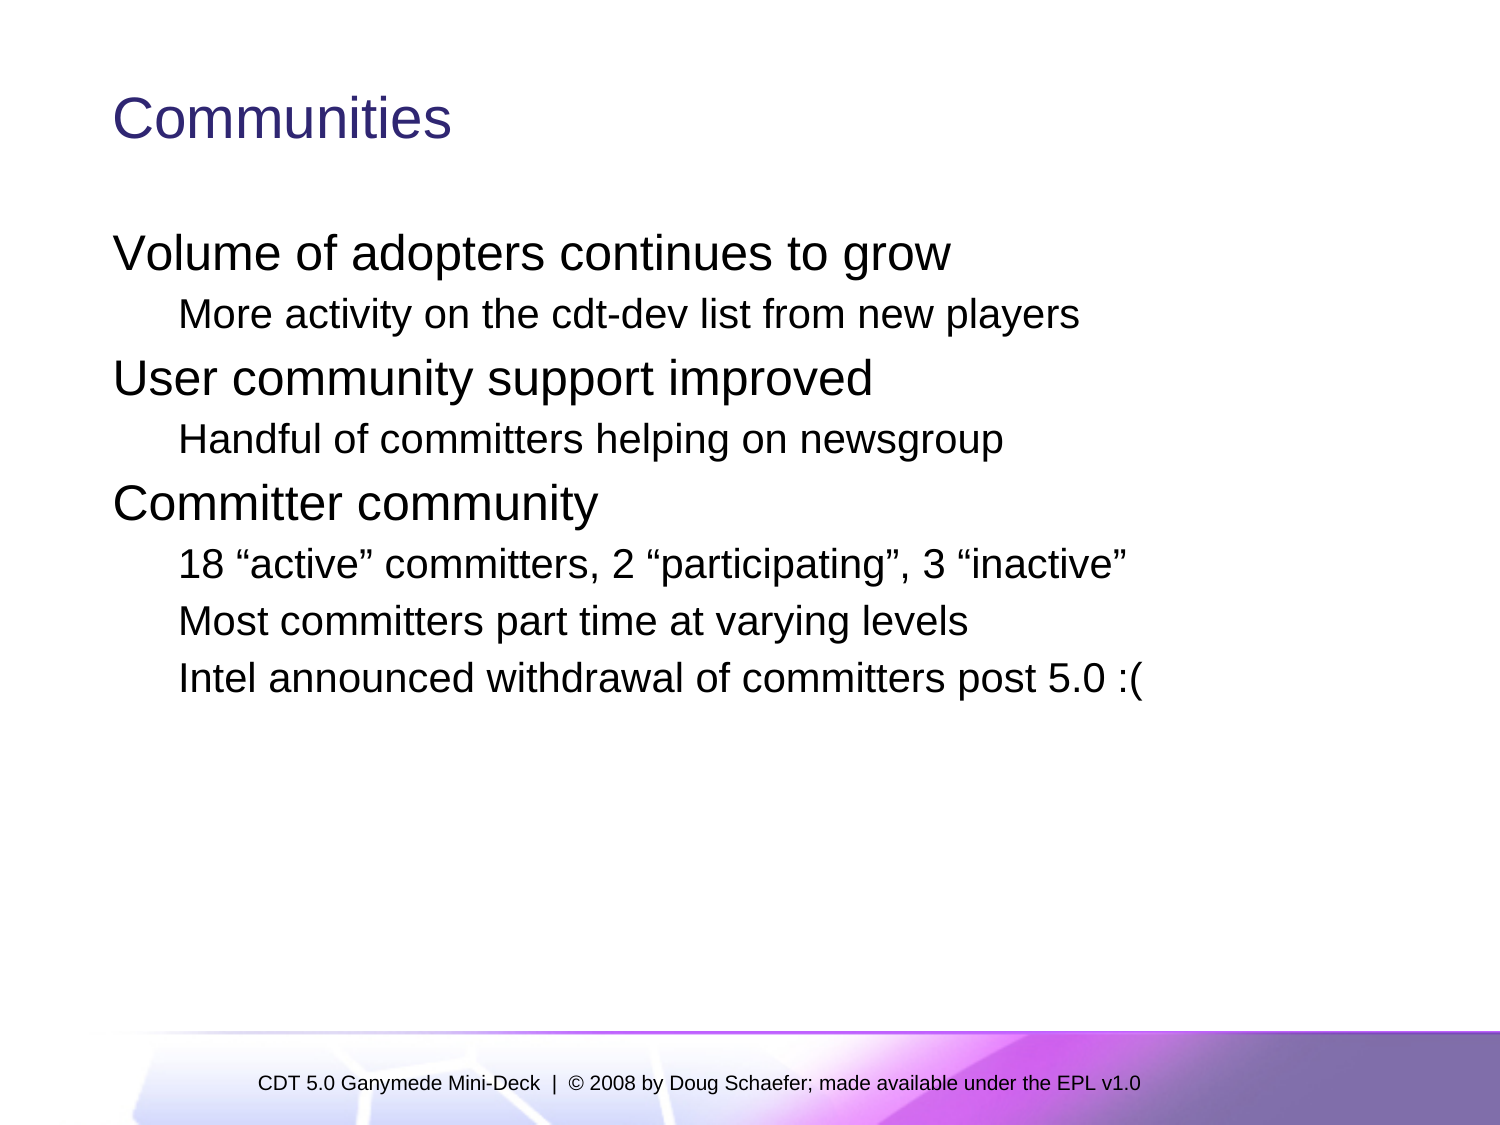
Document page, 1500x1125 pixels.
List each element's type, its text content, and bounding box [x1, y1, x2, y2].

list Volume of adopters continues to grow More activity on the cdt-dev list from new players User community support improved Handful of committers helping on newsgroup Committer community 18 “active” committers, 2 “participating”, 3 “inactive” Most committers part time at varying levels Intel announced withdrawal of committers post 5.0 :( [112, 224, 1388, 986]
picture [0, 1031, 1500, 1125]
title Communities [112, 82, 1388, 156]
